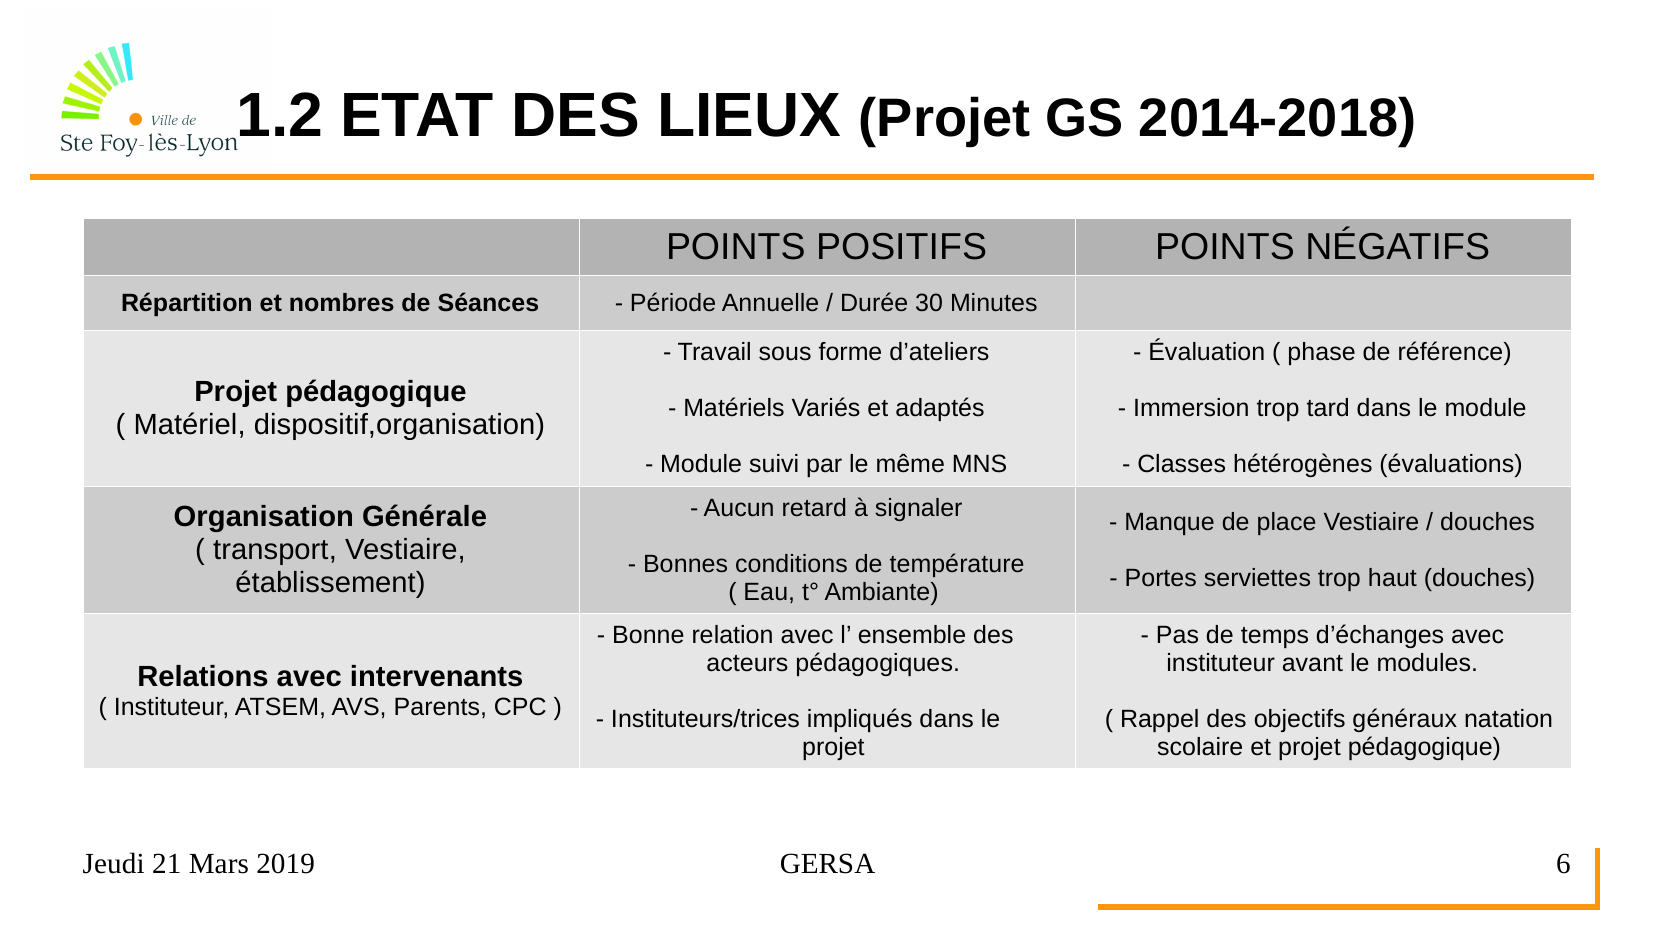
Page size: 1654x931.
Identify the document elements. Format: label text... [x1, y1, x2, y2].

table_cell - Aucun retard à signaler - Bonnes conditions de température ( Eau, t° Ambiante) [580, 487, 1075, 613]
table_header POINTS POSITIFS [580, 219, 1075, 275]
table_cell - Travail sous forme d’ateliers - Matériels Variés et adaptés - Module suivi par le même MNS [580, 331, 1075, 486]
table_cell [1076, 276, 1571, 330]
title 1.2 ETAT DES LIEUX (Projet GS 2014-2018) [82, 37, 1571, 193]
table_cell - Période Annuelle / Durée 30 Minutes [580, 276, 1075, 330]
table_cell Organisation Générale ( transport, Vestiaire, établissement) [84, 487, 579, 613]
table_header [84, 219, 579, 275]
table_cell - Bonne relation avec l’ ensemble des acteurs pédagogiques. - Instituteurs/trices impliqués dans le projet [580, 614, 1075, 768]
table_header POINTS NÉGATIFS [1076, 219, 1571, 275]
table_cell - Manque de place Vestiaire / douches - Portes serviettes trop haut (douches) [1076, 487, 1571, 613]
table_cell Répartition et nombres de Séances [84, 276, 579, 330]
table_cell Relations avec intervenants ( Instituteur, ATSEM, AVS, Parents, CPC ) [84, 614, 579, 768]
picture [23, 6, 272, 182]
table_cell - Évaluation ( phase de référence) - Immersion trop tard dans le module - Classes hétérogènes (évaluations) [1076, 331, 1571, 486]
table_cell Projet pédagogique ( Matériel, dispositif,organisation) [84, 331, 579, 486]
table_cell - Pas de temps d’échanges avec instituteur avant le modules. ( Rappel des objectifs généraux natation scolaire et projet pédagogique) [1076, 614, 1571, 768]
